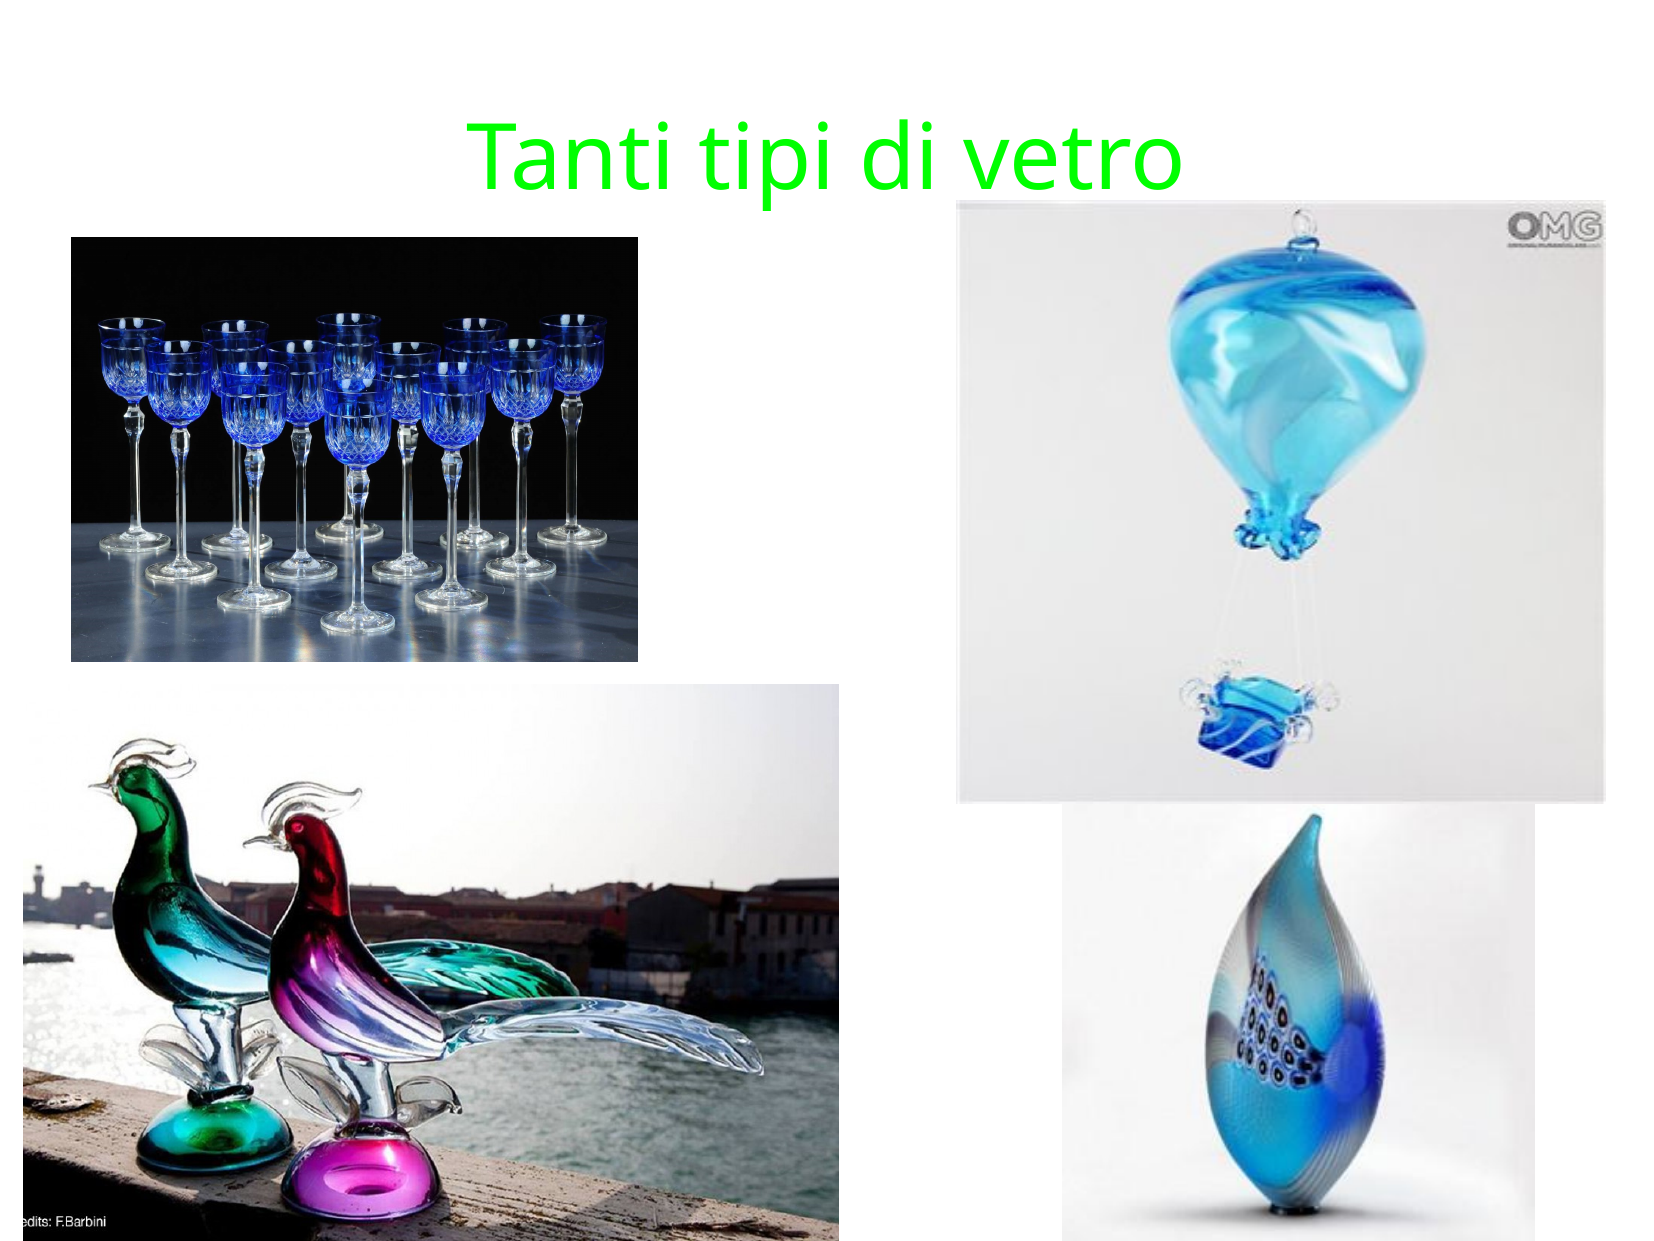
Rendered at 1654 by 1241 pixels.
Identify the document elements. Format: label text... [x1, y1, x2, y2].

picture [956, 200, 1606, 1241]
picture [71, 237, 638, 662]
title Tanti tipi di vetro [82, 49, 1571, 257]
picture [23, 685, 839, 1241]
